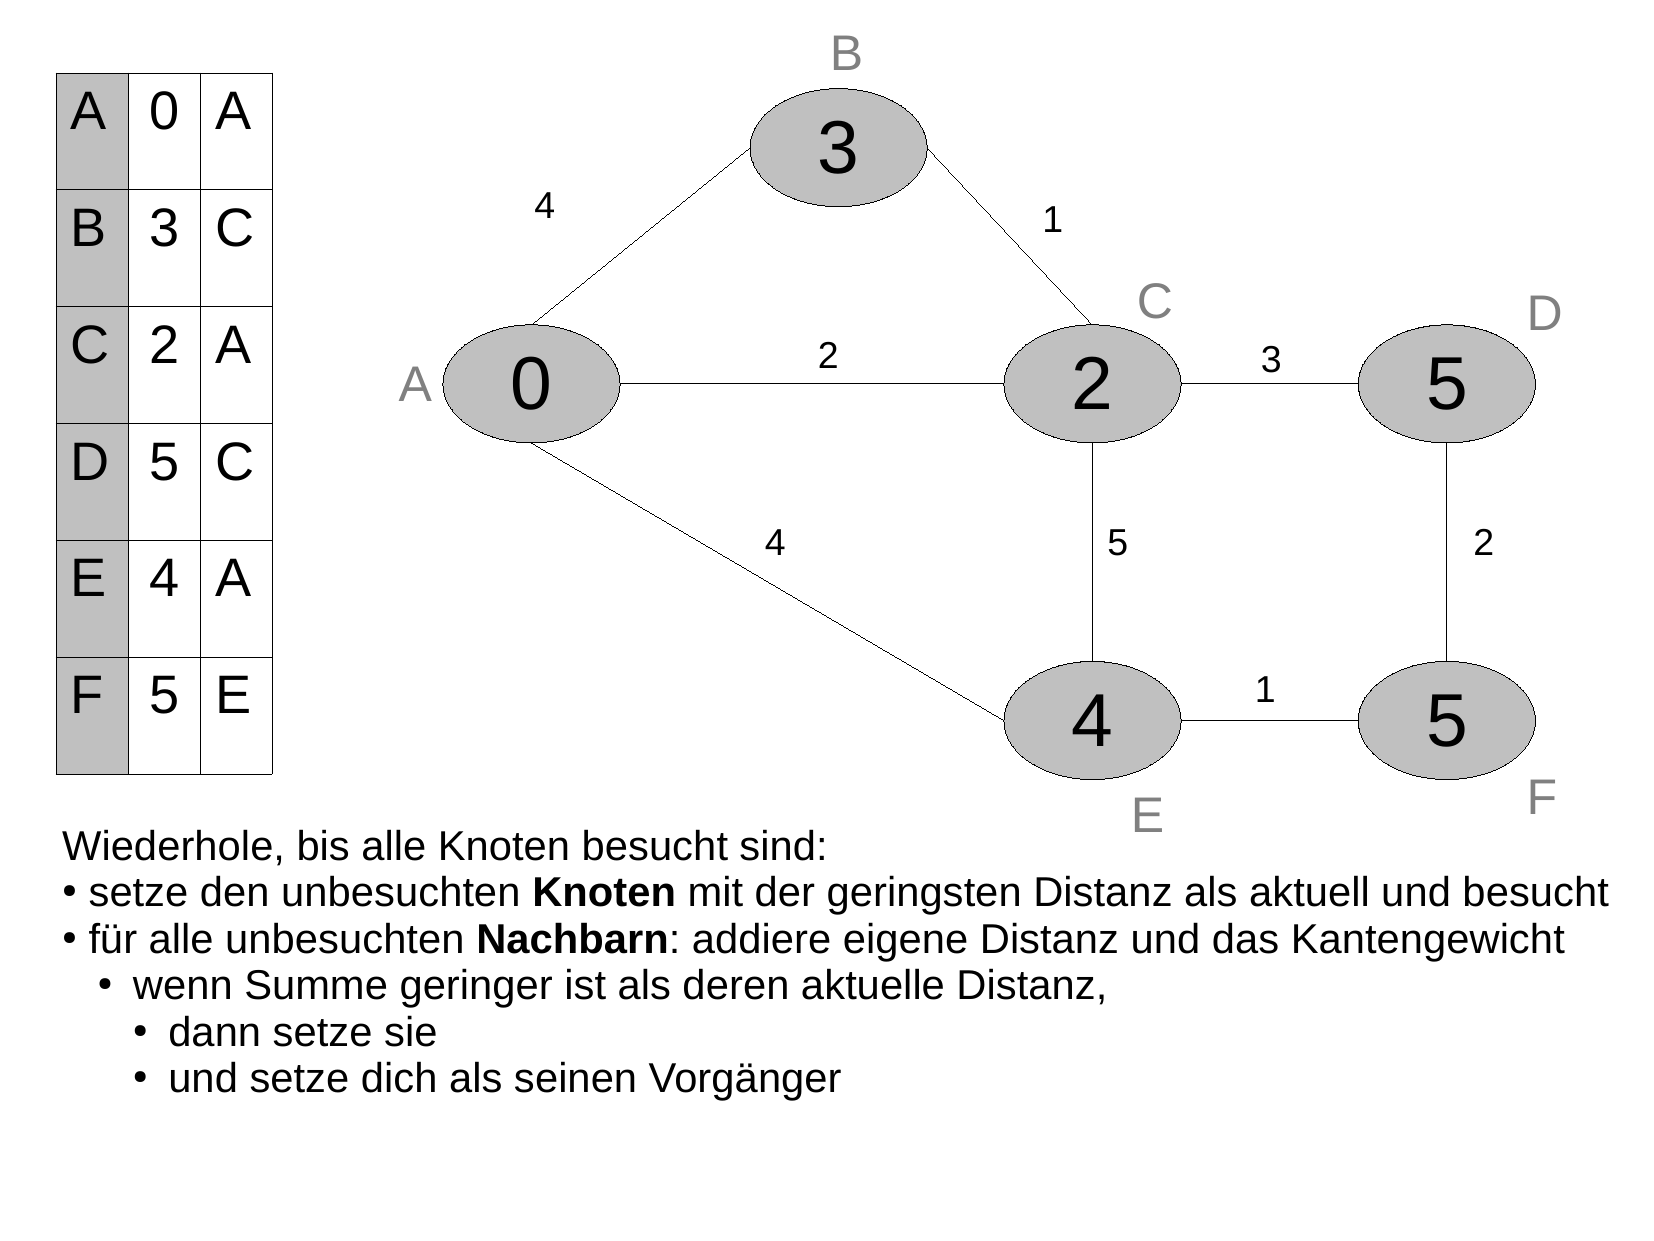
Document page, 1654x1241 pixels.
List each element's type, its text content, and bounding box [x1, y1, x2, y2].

text_box 5 [1358, 324, 1536, 443]
text_box 3 [750, 89, 928, 207]
text_box Wiederhole, bis alle Knoten besucht sind: setze den unbesuchten Knoten mit der geringsten Distanz als aktuell und besucht für alle unbesuchten Nachbarn: addiere eigene Distanz und das Kantengewicht wenn Summe geringer ist als deren aktuelle Distanz, dann setze sie und setze dich als seinen Vorgänger [47, 815, 1654, 1113]
table_header 0 [129, 74, 200, 189]
table_cell C [201, 190, 272, 306]
text_box 2 [1458, 513, 1518, 585]
table_cell 5 [129, 424, 200, 540]
text_box 0 [461, 324, 621, 443]
table_cell 2 [129, 307, 200, 423]
text_box 4 [519, 177, 579, 235]
text_box C [1122, 265, 1211, 361]
table_cell B [57, 190, 128, 306]
table_cell C [57, 307, 128, 423]
table_cell 5 [129, 658, 200, 774]
text_box 4 [1003, 661, 1182, 780]
text_box D [1511, 277, 1601, 367]
table_header A [201, 74, 272, 189]
table_cell F [57, 658, 128, 774]
text_box 2 [1003, 324, 1182, 443]
text_box 1 [1027, 191, 1087, 249]
table_cell A [201, 307, 272, 423]
table_cell C [201, 424, 272, 540]
table_cell A [201, 541, 272, 657]
table_cell D [57, 424, 128, 540]
table_header A [57, 74, 128, 189]
text_box 5 [1092, 513, 1152, 573]
text_box 2 [803, 326, 863, 384]
text_box 4 [750, 513, 810, 571]
text_box E [1116, 779, 1176, 815]
text_box 1 [1240, 661, 1300, 725]
text_box B [814, 17, 904, 89]
text_box F [1511, 761, 1601, 815]
table_cell 4 [129, 541, 200, 657]
table_cell 3 [129, 190, 200, 306]
text_box 3 [1246, 330, 1306, 390]
table_cell E [201, 658, 272, 774]
table_cell E [57, 541, 128, 657]
text_box 5 [1358, 661, 1536, 780]
text_box A [383, 348, 473, 426]
